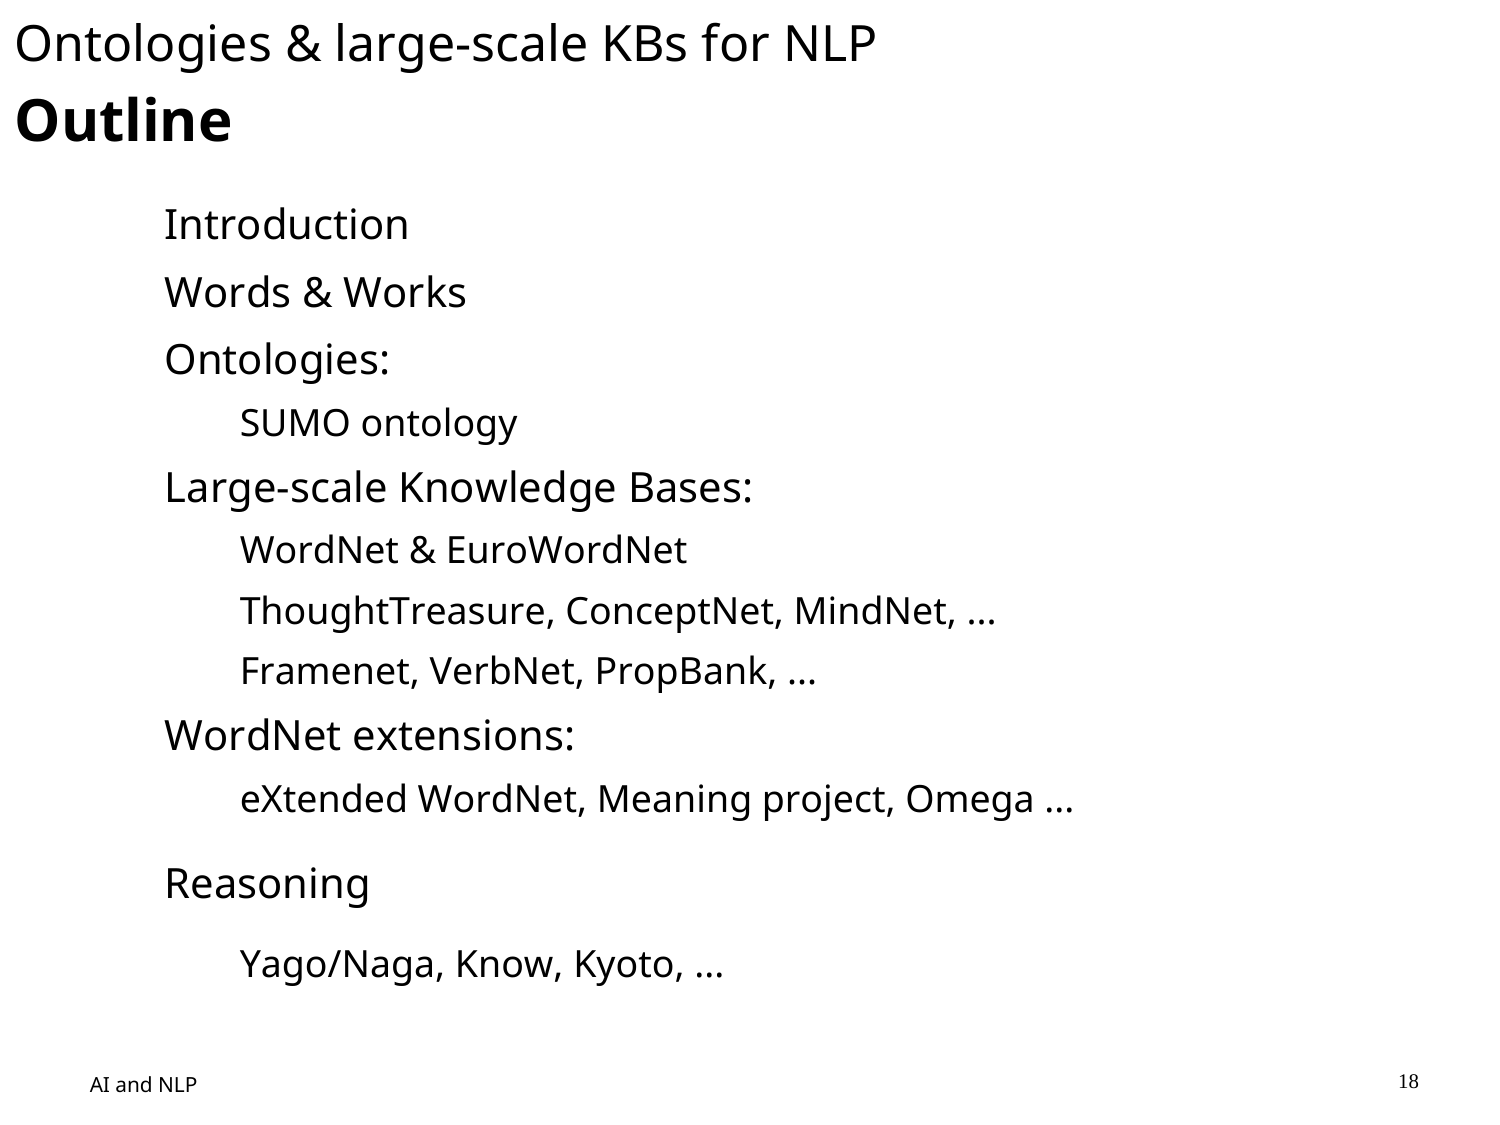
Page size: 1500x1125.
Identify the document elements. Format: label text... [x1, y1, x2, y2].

list Introduction Words & Works Ontologies: SUMO ontology Large-scale Knowledge Bases: WordNet & EuroWordNet ThoughtTreasure, ConceptNet, MindNet, ... Framenet, VerbNet, PropBank, ... WordNet extensions: eXtended WordNet, Meaning project, Omega ... Reasoning Yago/Naga, Know, Kyoto, ... [75, 187, 1438, 1001]
title Ontologies & large-scale KBs for NLP Outline [0, 0, 1500, 158]
